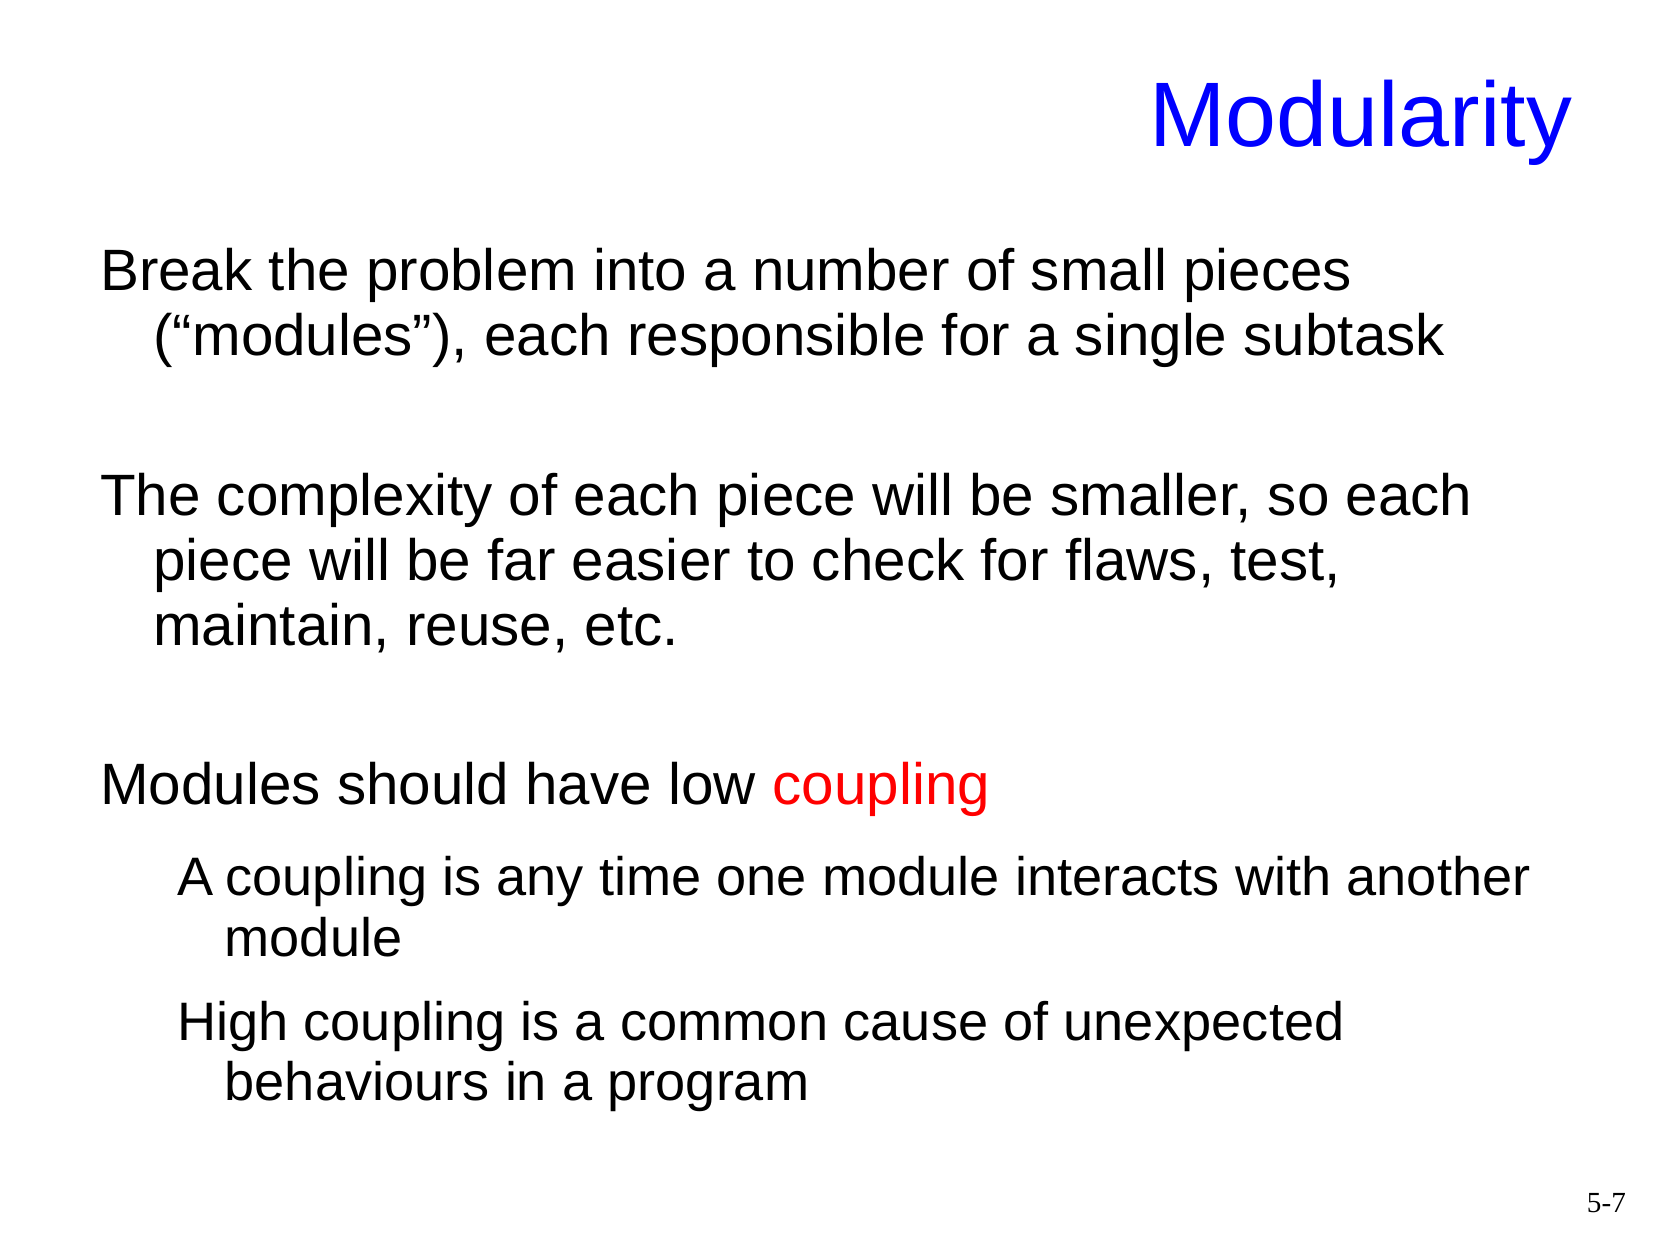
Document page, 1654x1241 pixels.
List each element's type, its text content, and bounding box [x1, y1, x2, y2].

list Break the problem into a number of small pieces (“modules”), each responsible for a single subtask The complexity of each piece will be smaller, so each piece will be far easier to check for flaws, test, maintain, reuse, etc. Modules should have low coupling A coupling is any time one module interacts with another module High coupling is a common cause of unexpected behaviours in a program [82, 237, 1571, 1156]
title Modularity [84, 18, 1573, 211]
